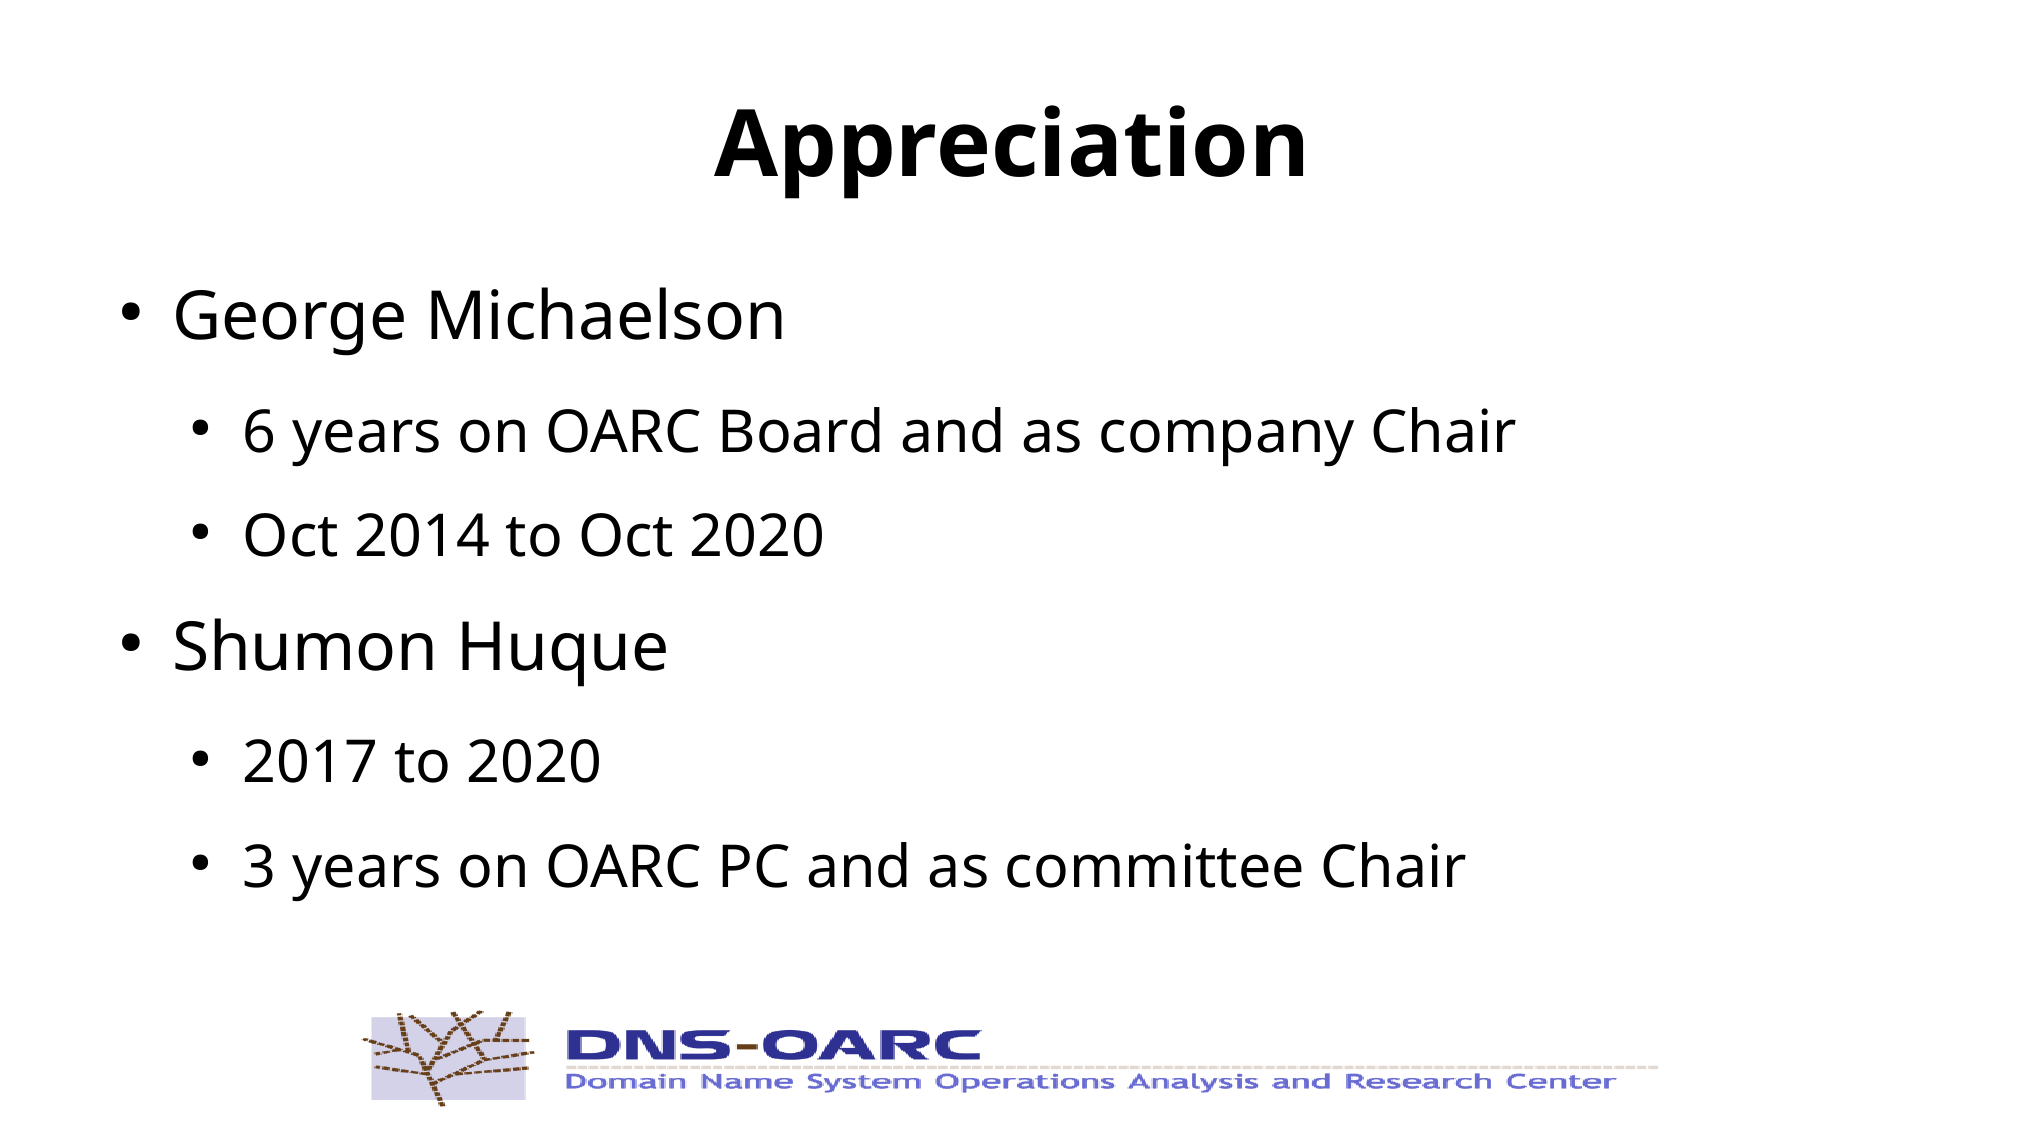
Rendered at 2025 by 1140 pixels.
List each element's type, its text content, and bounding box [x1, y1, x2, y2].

title Appreciation [101, 45, 1924, 236]
picture [289, 1004, 1700, 1113]
list George Michaelson 6 years on OARC Board and as company Chair Oct 2014 to Oct 2020 Shumon Huque 2017 to 2020 3 years on OARC PC and as committee Chair [101, 266, 1924, 928]
